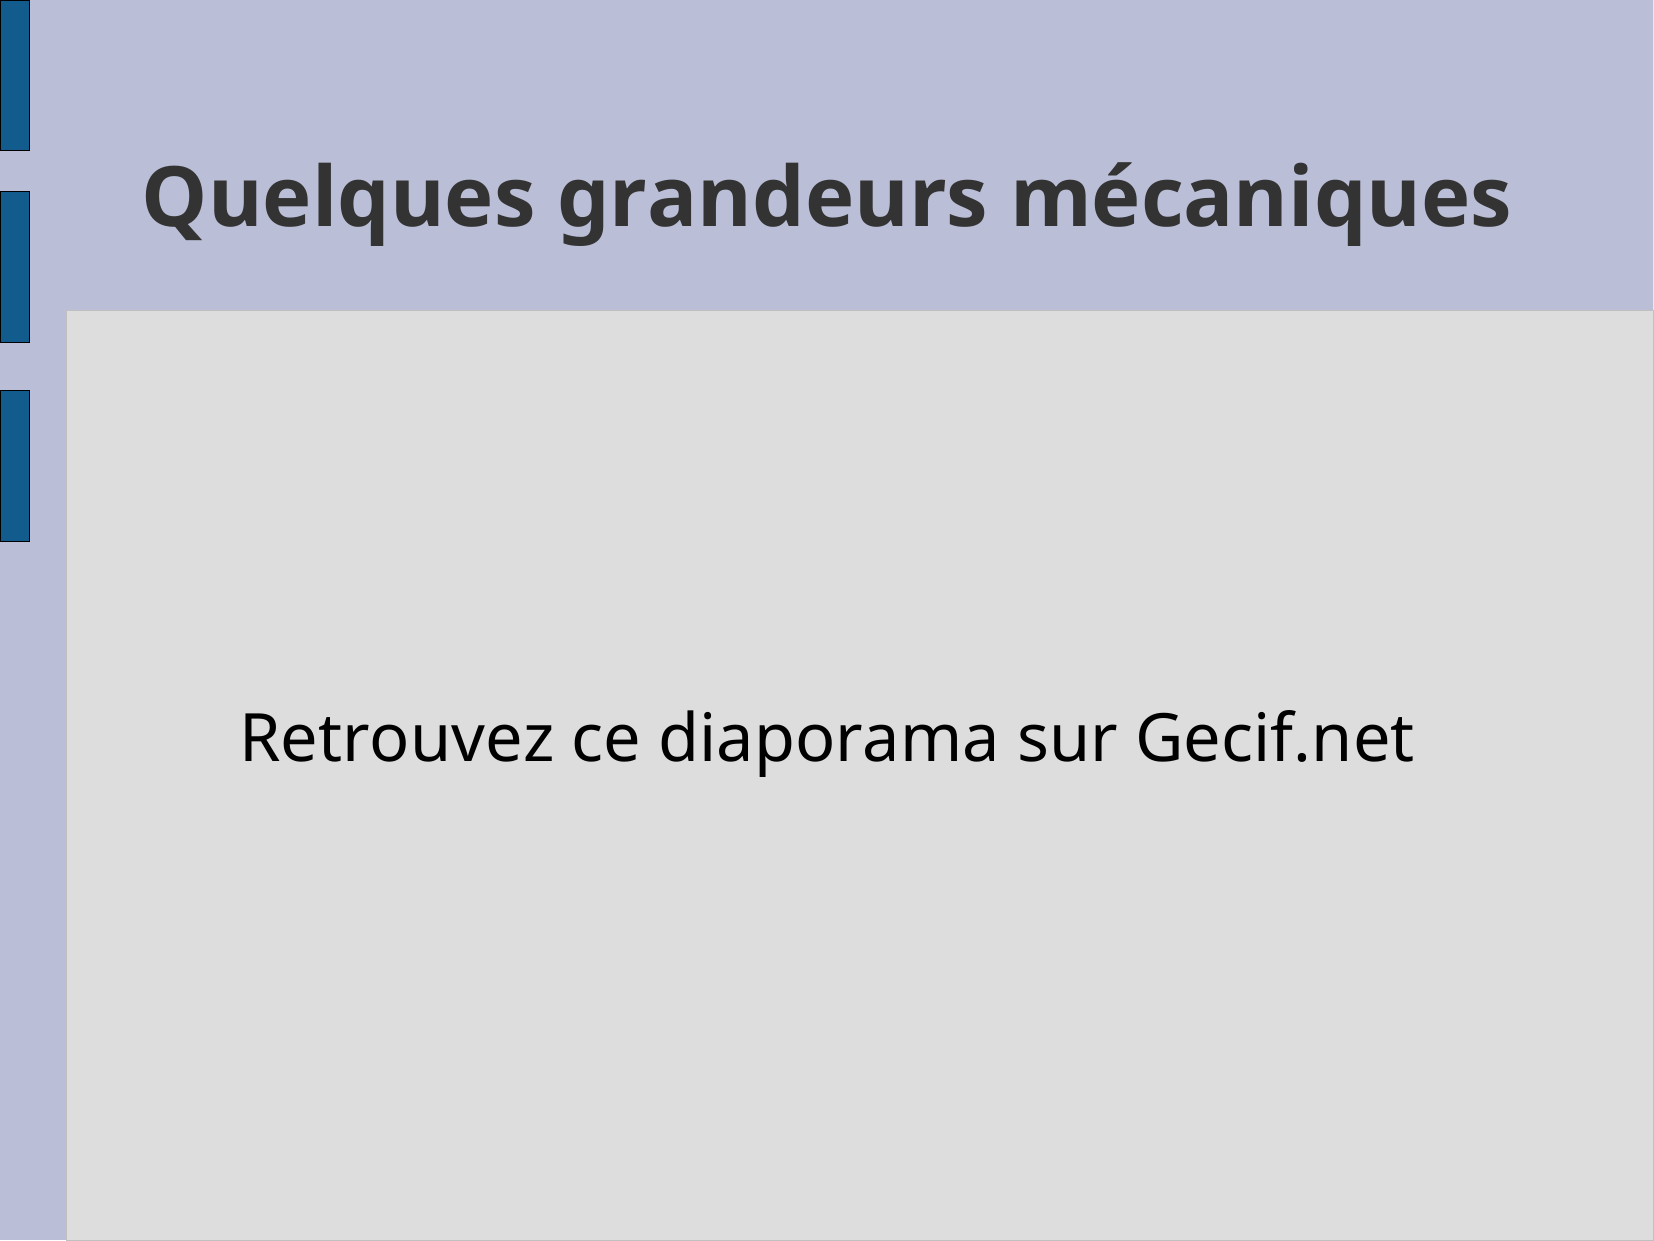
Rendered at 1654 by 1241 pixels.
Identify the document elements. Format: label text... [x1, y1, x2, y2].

title Quelques grandeurs mécaniques [121, 93, 1534, 296]
subtitle Retrouvez ce diaporama sur Gecif.net [121, 352, 1534, 1119]
